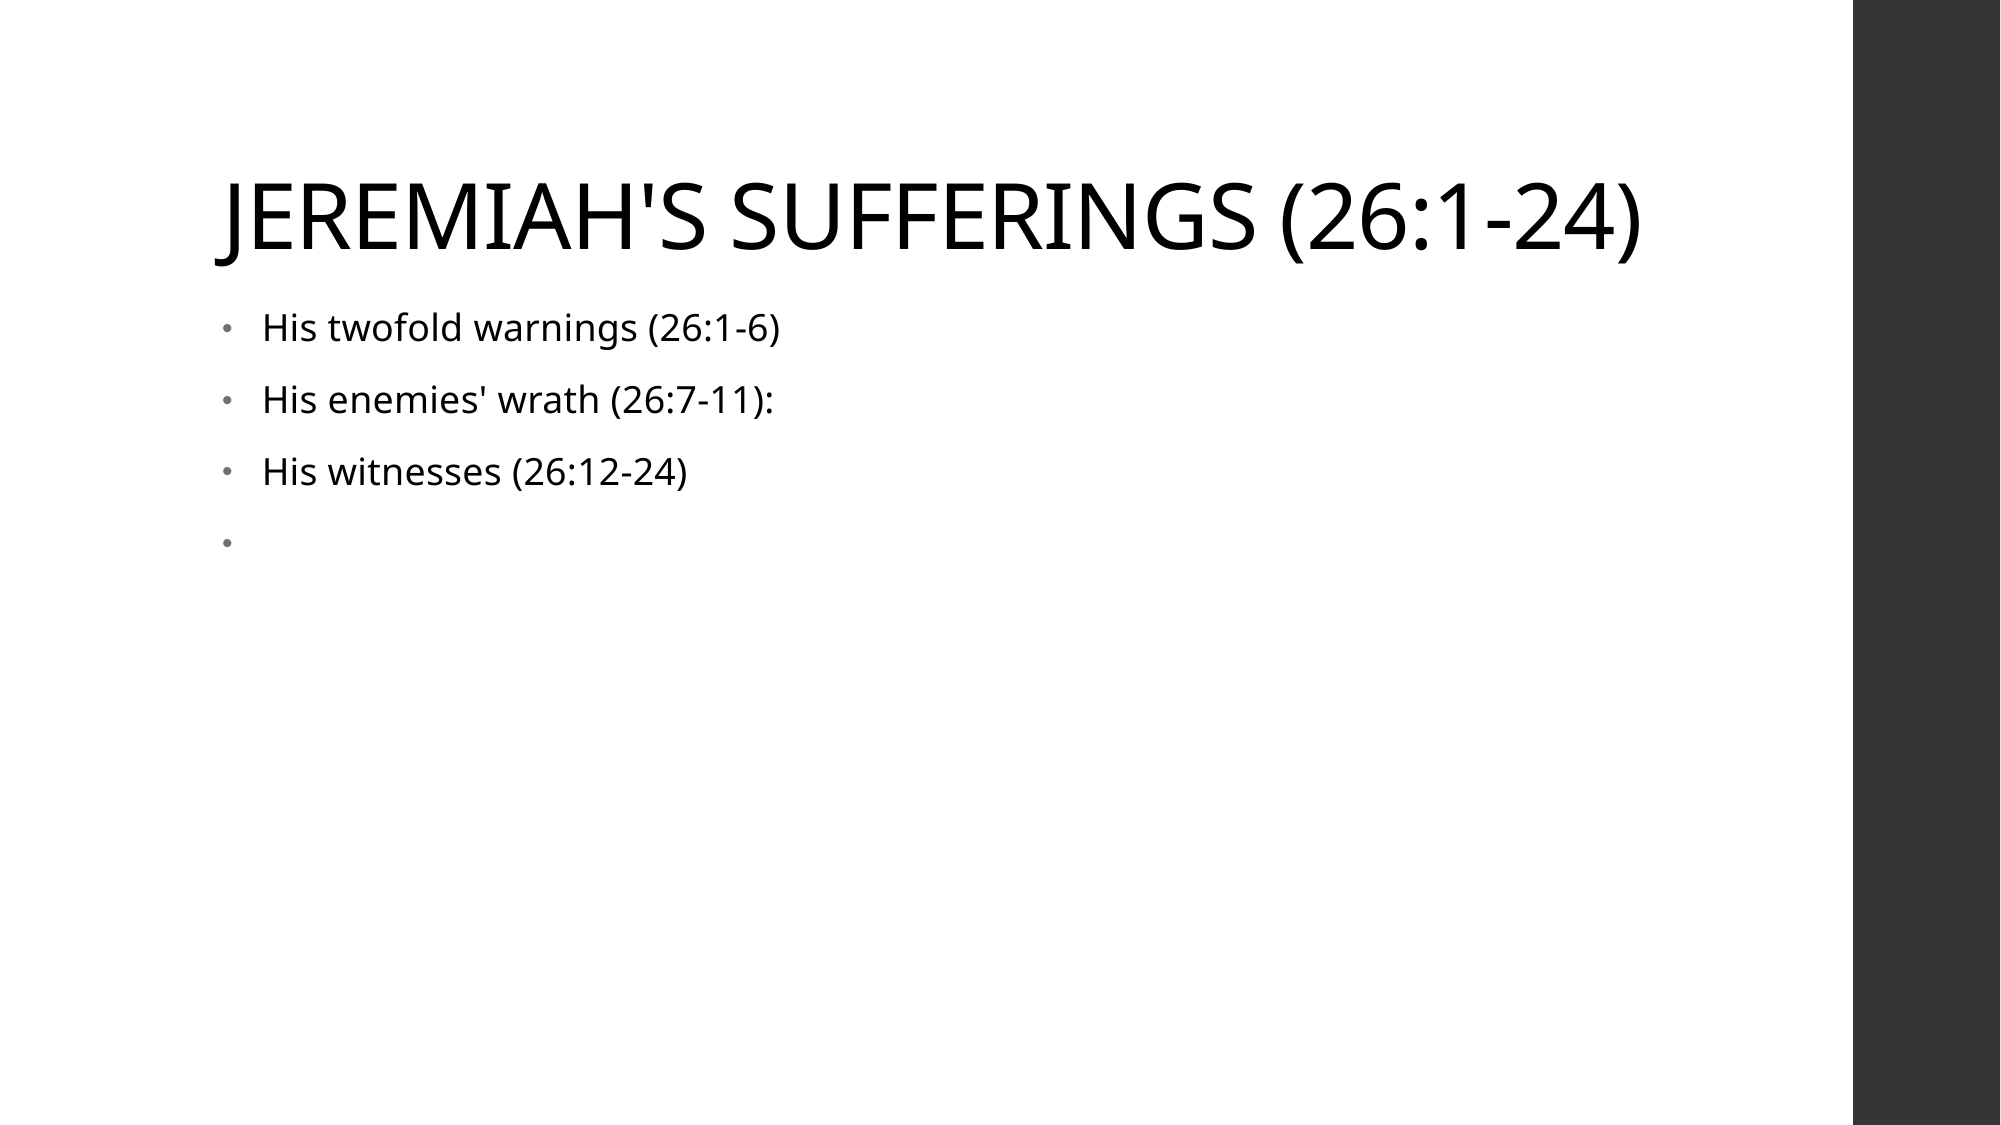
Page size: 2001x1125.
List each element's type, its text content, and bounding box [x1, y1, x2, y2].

list His twofold warnings (26:1-6) His enemies' wrath (26:7-11): His witnesses (26:12-24) [206, 299, 1617, 1014]
title JEREMIAH'S SUFFERINGS (26:1-24) [206, 60, 1797, 278]
